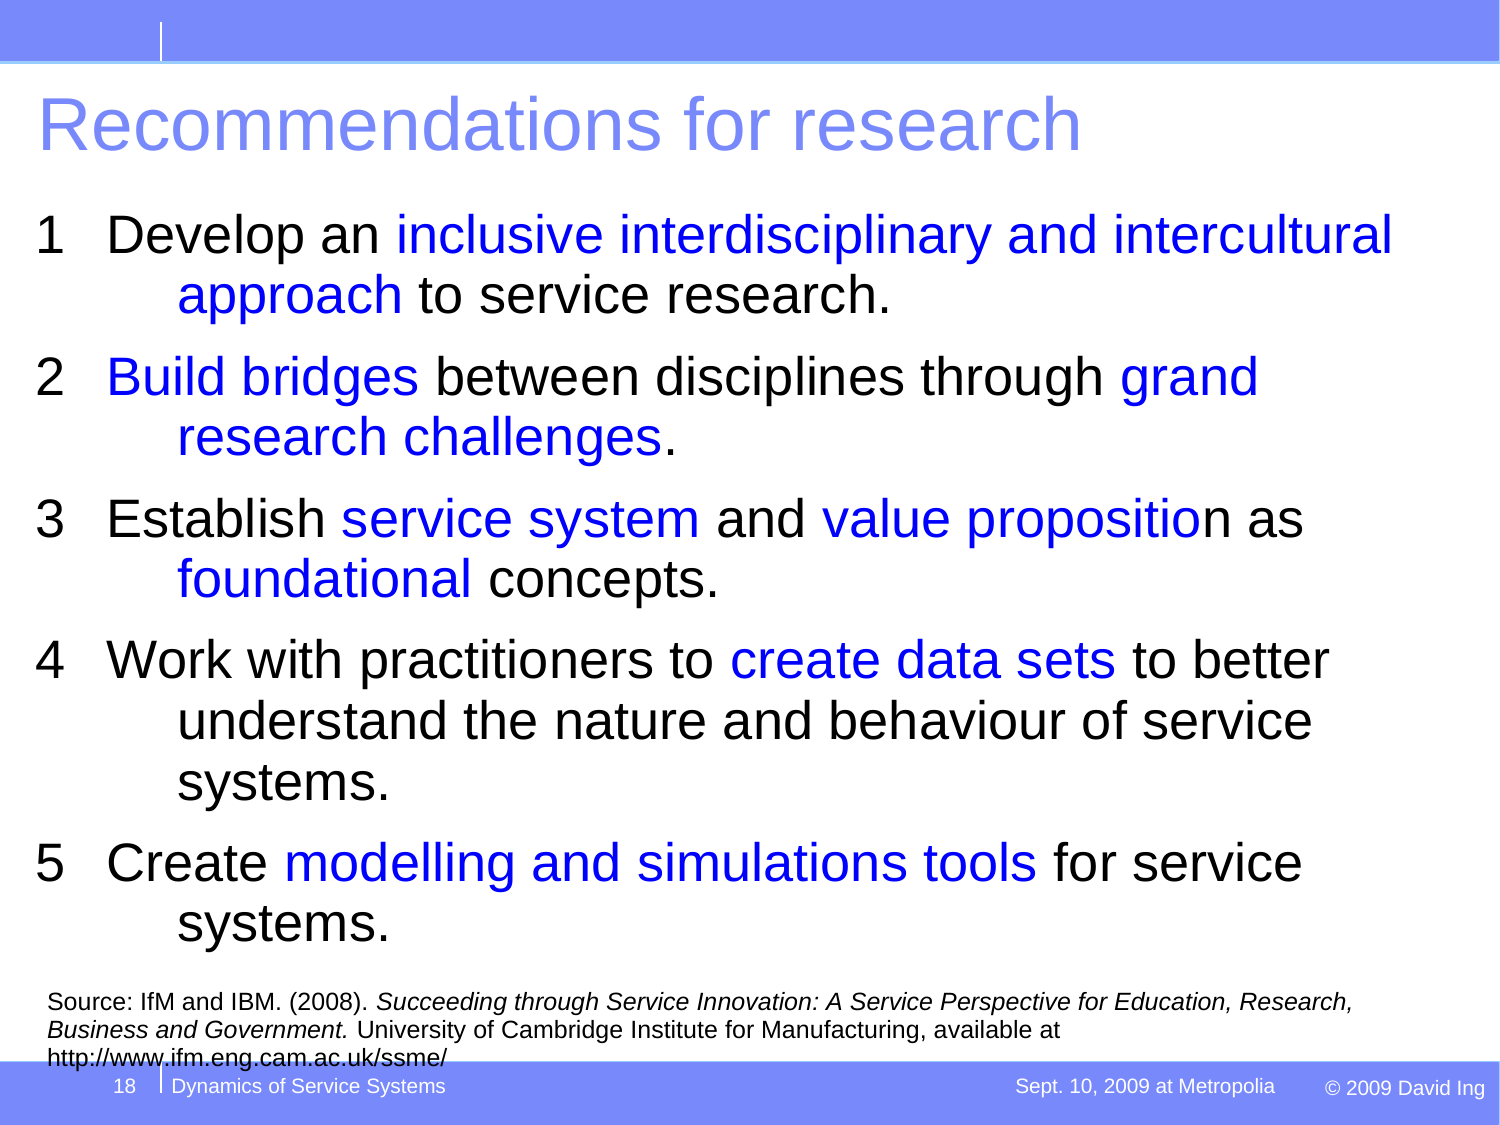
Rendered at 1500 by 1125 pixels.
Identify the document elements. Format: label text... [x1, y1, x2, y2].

text_box Source: IfM and IBM. (2008). Succeeding through Service Innovation: A Service Perspective for Education, Research, Business and Government. University of Cambridge Institute for Manufacturing, available at http://www.ifm.eng.cam.ac.uk/ssme/ [32, 980, 1453, 1055]
list Develop an inclusive interdisciplinary and intercultural approach to service research. Build bridges between disciplines through grand research challenges. Establish service system and value proposition as foundational concepts. Work with practitioners to create data sets to better understand the nature and behaviour of service systems. Create modelling and simulations tools for service systems. [35, 204, 1428, 976]
title Recommendations for research [37, 90, 1463, 205]
